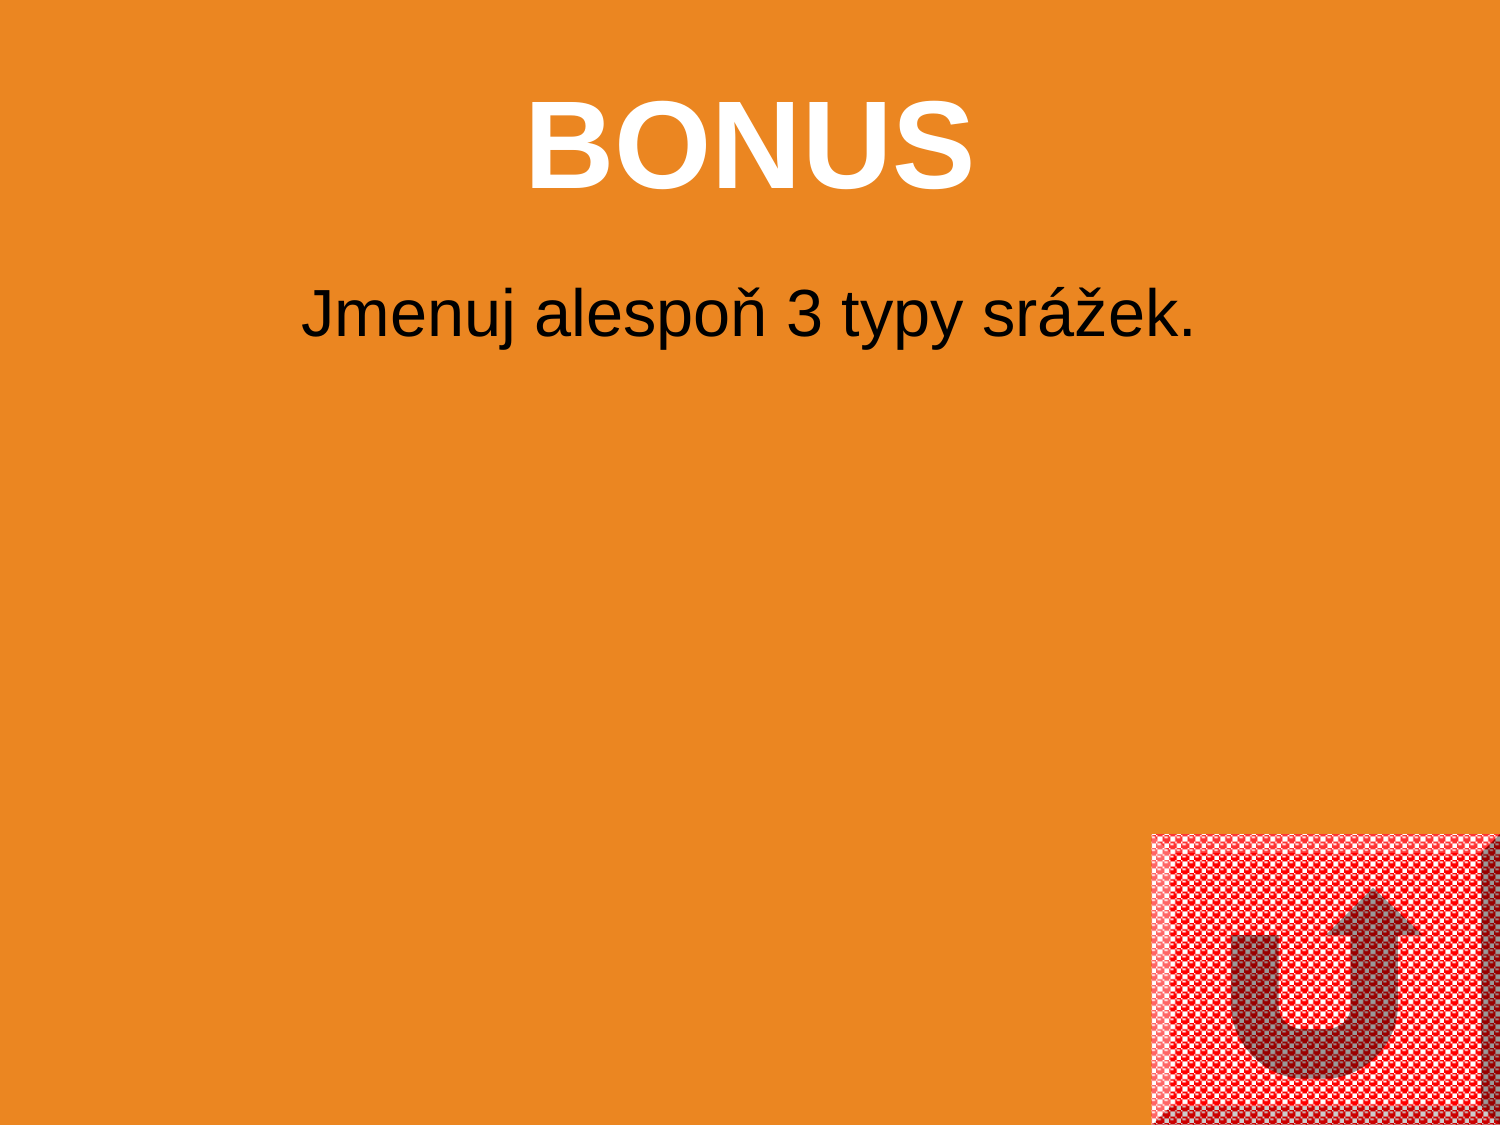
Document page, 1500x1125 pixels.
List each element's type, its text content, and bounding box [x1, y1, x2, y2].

text_box [1153, 834, 1500, 1125]
list Jmenuj alespoň 3 typy srážek. [75, 262, 1426, 1006]
title BONUS [75, 45, 1426, 233]
